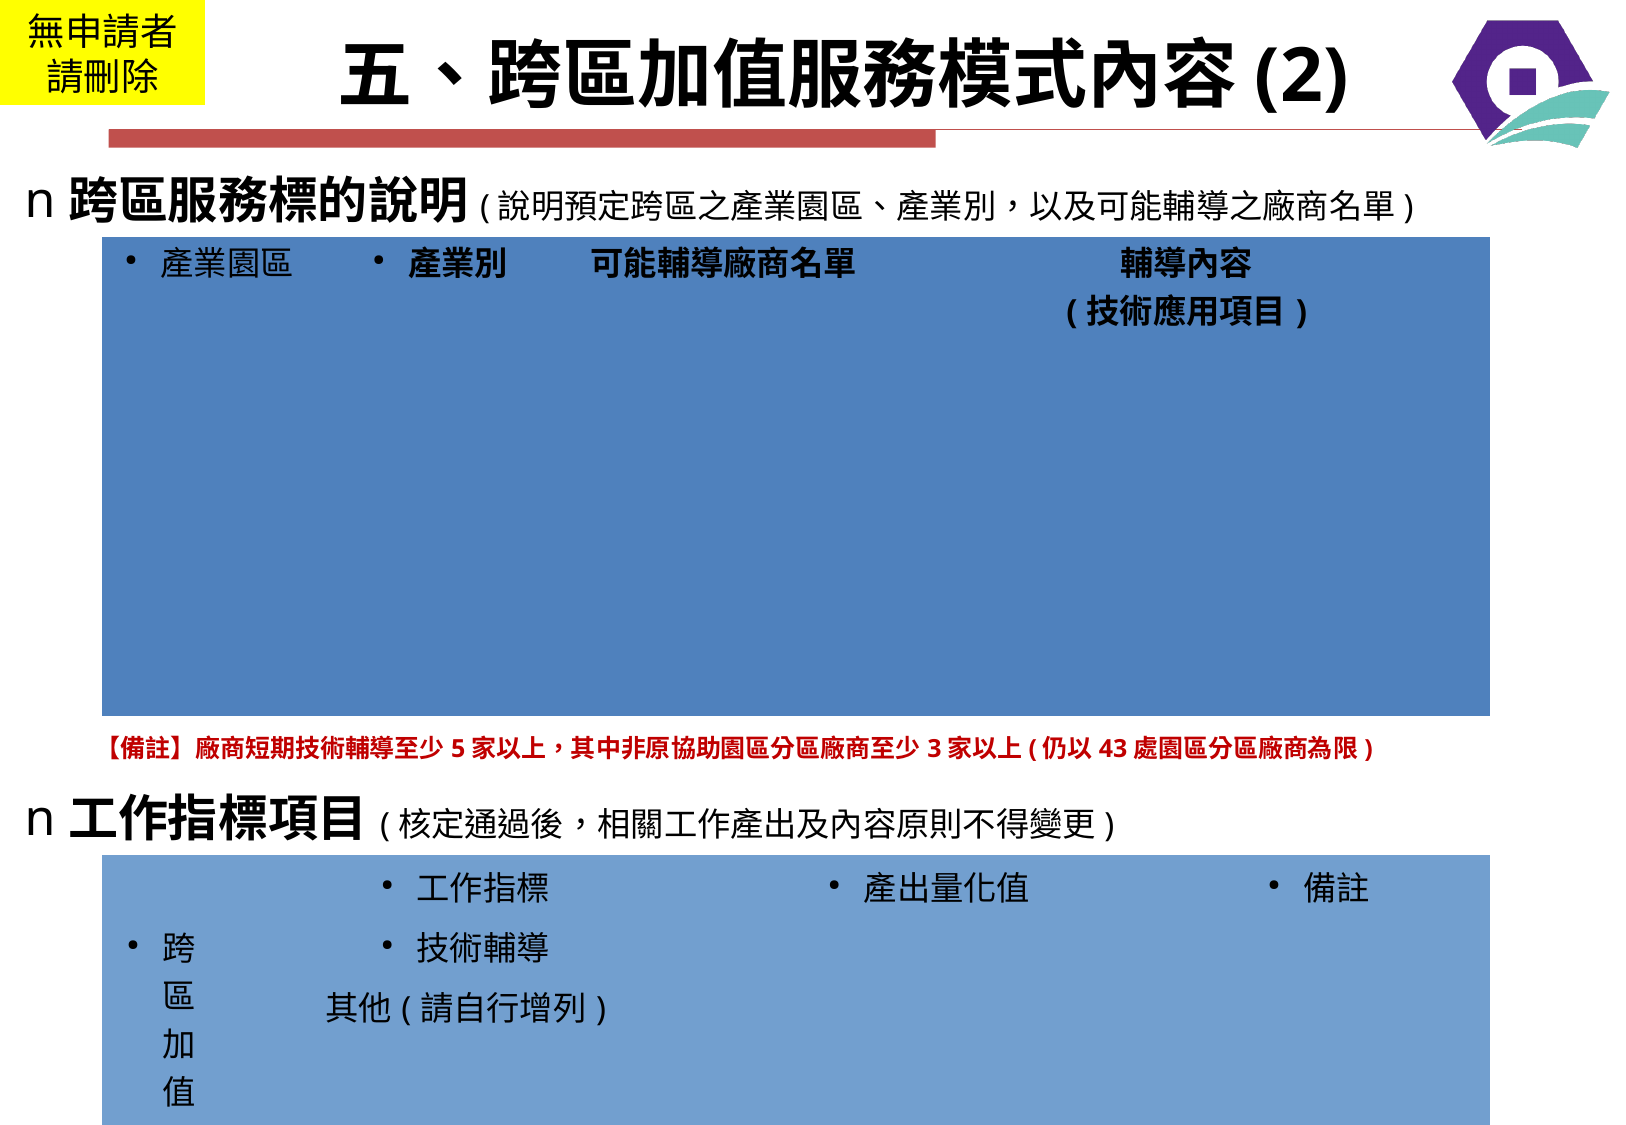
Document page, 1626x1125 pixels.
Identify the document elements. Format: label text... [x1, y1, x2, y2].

table_cell [564, 639, 883, 716]
text_box 工作指標項目(核定通過後，相關工作產出及內容原則不得變更) [10, 779, 1625, 854]
table_header 產業別 [316, 237, 564, 332]
table_cell [1148, 914, 1490, 974]
table_cell 跨區加值服務模式 [102, 914, 221, 1125]
table_cell [102, 639, 316, 716]
table_cell [883, 639, 1490, 716]
table_cell [564, 486, 883, 563]
table_cell 技術輔導 [221, 914, 711, 974]
text_box 跨區服務標的說明(說明預定跨區之產業園區、產業別，以及可能輔導之廠商名單) [10, 161, 1625, 236]
table_cell [102, 486, 316, 563]
table_cell [883, 563, 1490, 639]
table_cell 其他(請自行增列) [221, 974, 711, 1125]
table_cell [316, 332, 564, 409]
table_cell [102, 563, 316, 639]
table_cell [564, 563, 883, 639]
text_box 【備註】廠商短期技術輔導至少5家以上，其中非原協助園區分區廠商至少3家以上(仍以43處園區分區廠商為限) [80, 724, 1491, 771]
table_cell [1148, 974, 1490, 1125]
table_cell [711, 974, 1148, 1125]
table_header 工作指標 [221, 855, 711, 914]
table_header 產出量化值 [711, 855, 1148, 914]
table_header 備註 [1148, 855, 1490, 914]
table_cell [316, 409, 564, 486]
table_header 產業園區 [102, 237, 316, 332]
table_cell [711, 914, 1148, 974]
table_cell [316, 639, 564, 716]
table_cell [564, 332, 883, 409]
text_box 無申請者請刪除 [0, 0, 205, 105]
text_box 五、跨區加值服務模式內容(2) [0, 18, 1625, 125]
table_cell [316, 563, 564, 639]
table_cell [883, 332, 1490, 409]
table_header 可能輔導廠商名單 [564, 237, 883, 332]
table_cell [102, 332, 316, 409]
table_header 輔導內容 (技術應用項目) [883, 237, 1490, 332]
table_cell [564, 409, 883, 486]
table_cell [883, 486, 1490, 563]
table_header [102, 855, 221, 914]
table_cell [316, 486, 564, 563]
table_cell [883, 409, 1490, 486]
table_cell [102, 409, 316, 486]
